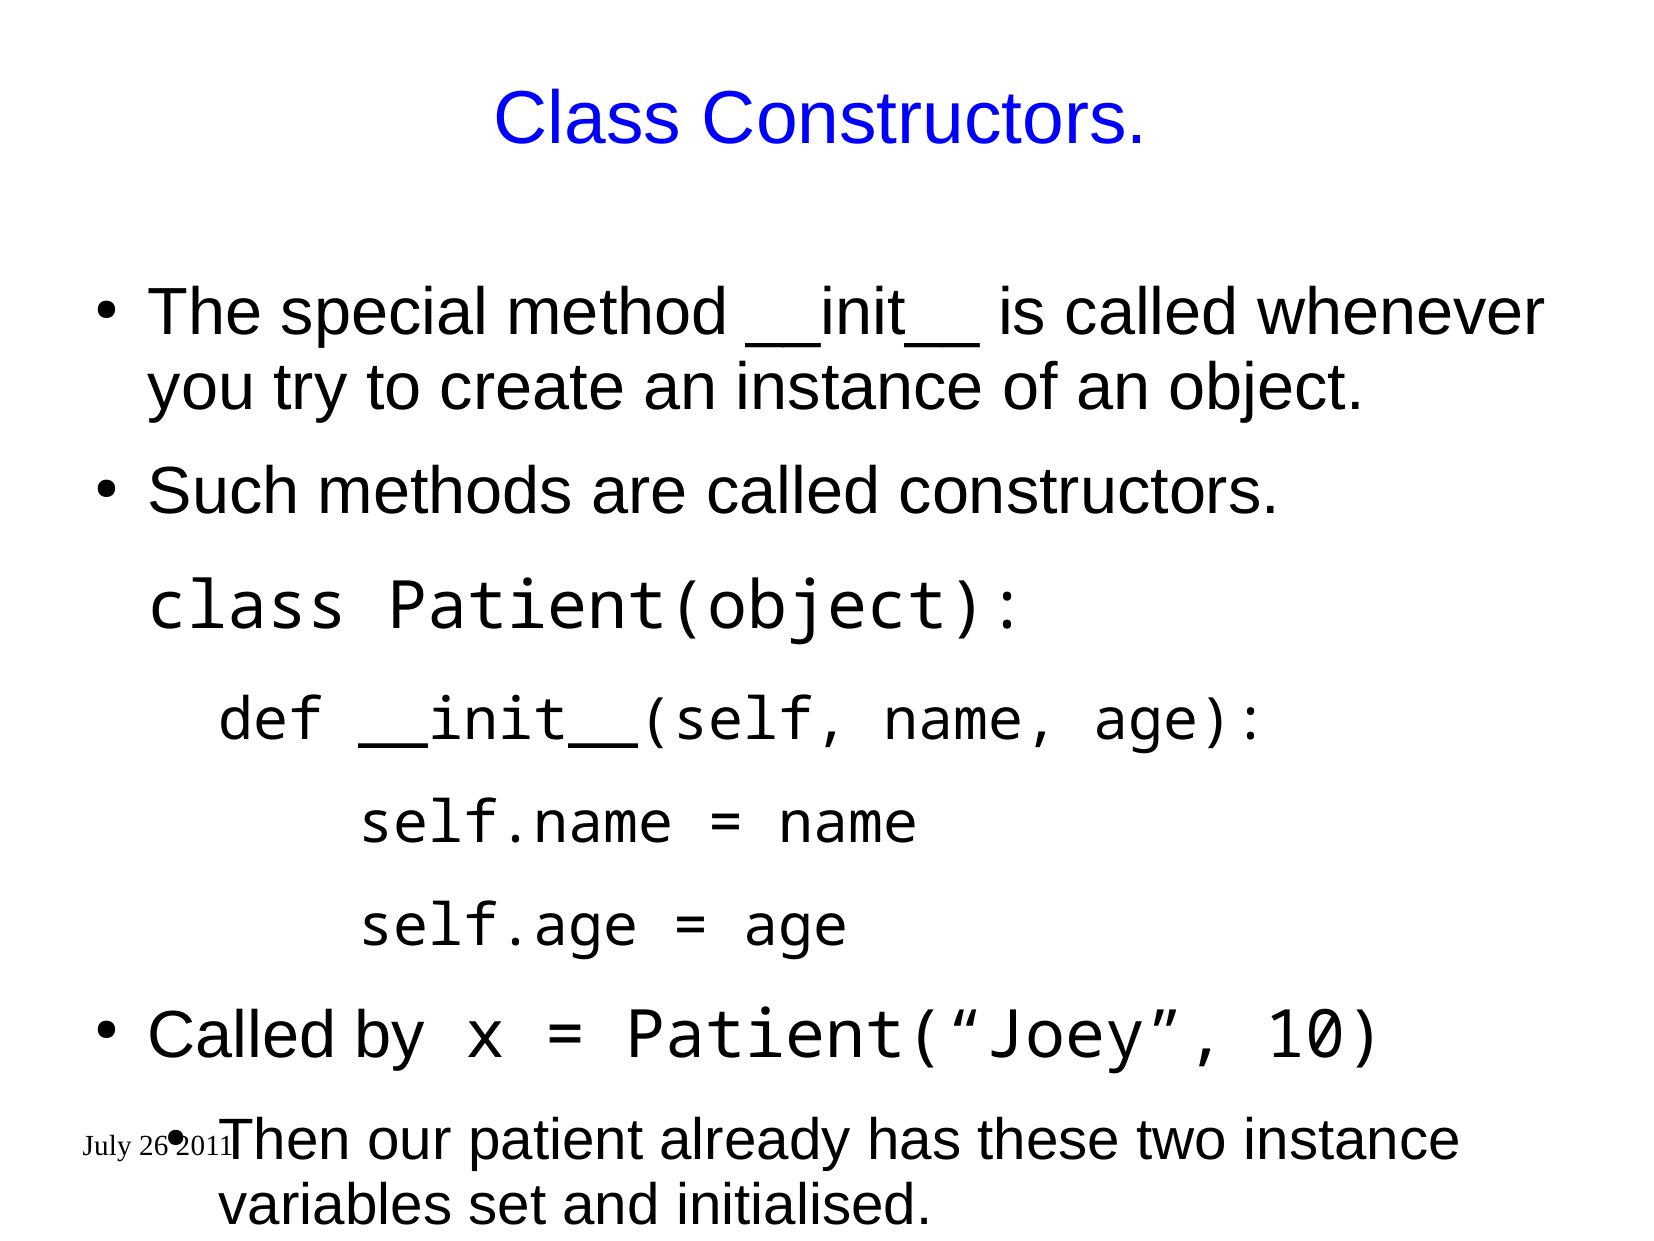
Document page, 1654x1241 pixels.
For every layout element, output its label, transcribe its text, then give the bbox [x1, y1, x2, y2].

list The special method __init__ is called whenever you try to create an instance of an object. Such methods are called constructors. class Patient(object): def __init__(self, name, age): self.name = name self.age = age Called by x = Patient(“Joey”, 10) Then our patient already has these two instance variables set and initialised. [76, 274, 1565, 1135]
title Class Constructors. [76, 58, 1565, 178]
